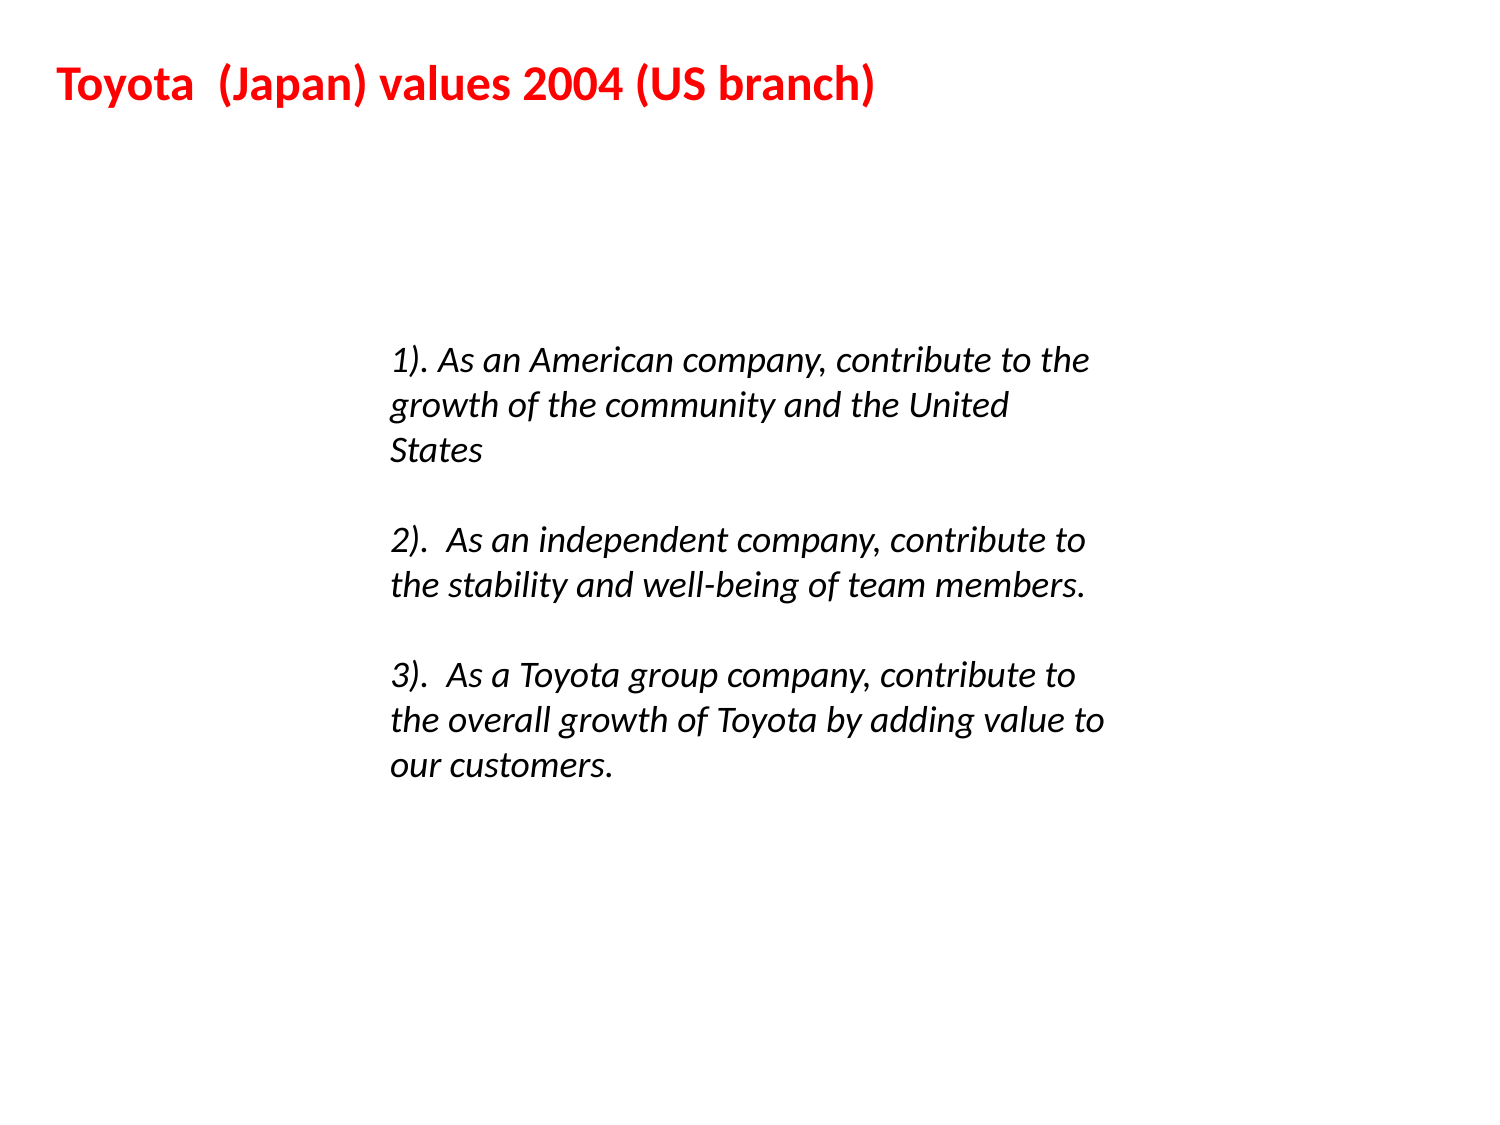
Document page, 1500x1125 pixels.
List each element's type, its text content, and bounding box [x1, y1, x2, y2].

text_box 1). As an American company, contribute to the growth of the community and the United States 2). As an independent company, contribute to the stability and well-being of team members. 3). As a Toyota group company, contribute to the overall growth of Toyota by adding value to our customers. [375, 328, 1125, 793]
text_box Toyota (Japan) values 2004 (US branch) [41, 42, 975, 119]
